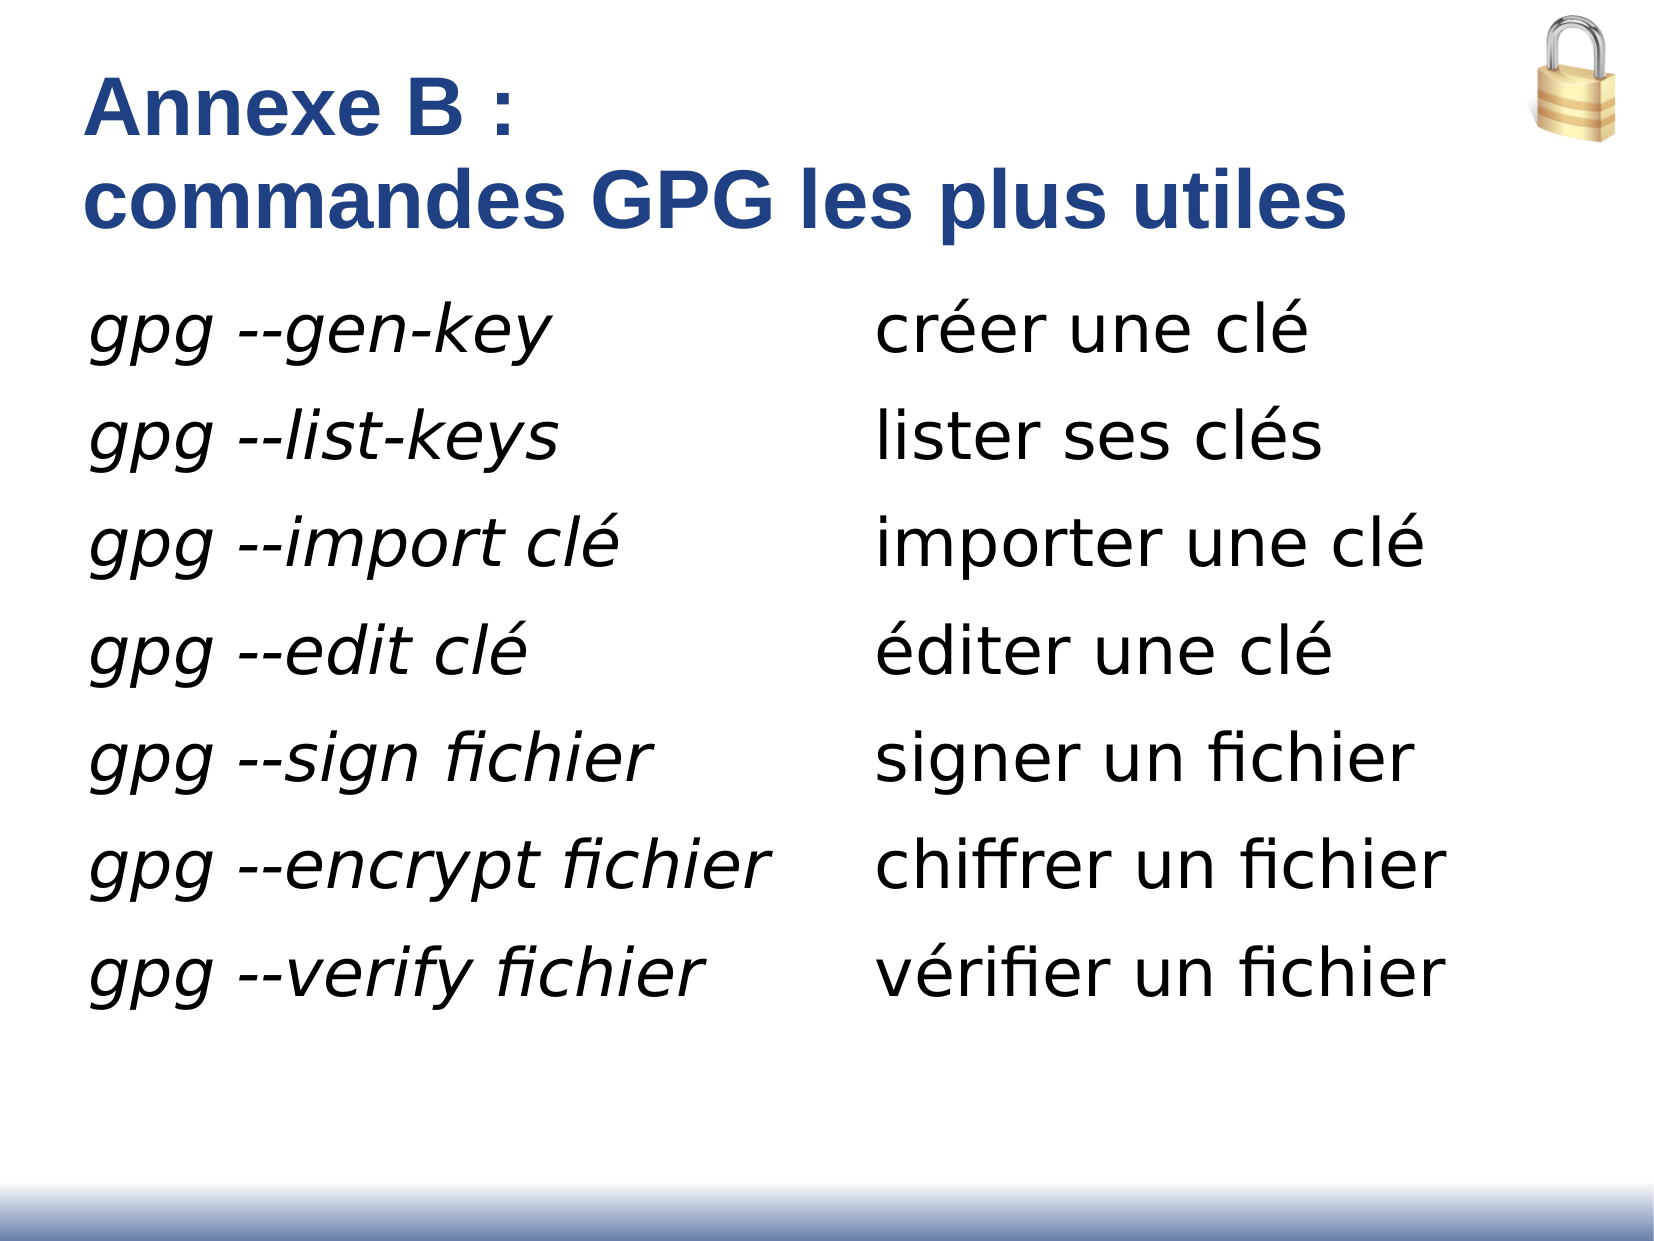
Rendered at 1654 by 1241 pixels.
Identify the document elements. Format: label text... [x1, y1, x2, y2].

list gpg --gen-key gpg --list-keys gpg --import clé gpg --edit clé gpg --sign fichier gpg --encrypt fichier gpg --verify fichier [70, 290, 827, 1109]
picture [1505, 11, 1642, 148]
title Annexe B : commandes GPG les plus utiles [82, 49, 1571, 257]
list créer une clé lister ses clés importer une clé éditer une clé signer un fichier chiffrer un fichier vérifier un fichier [856, 290, 1584, 1094]
